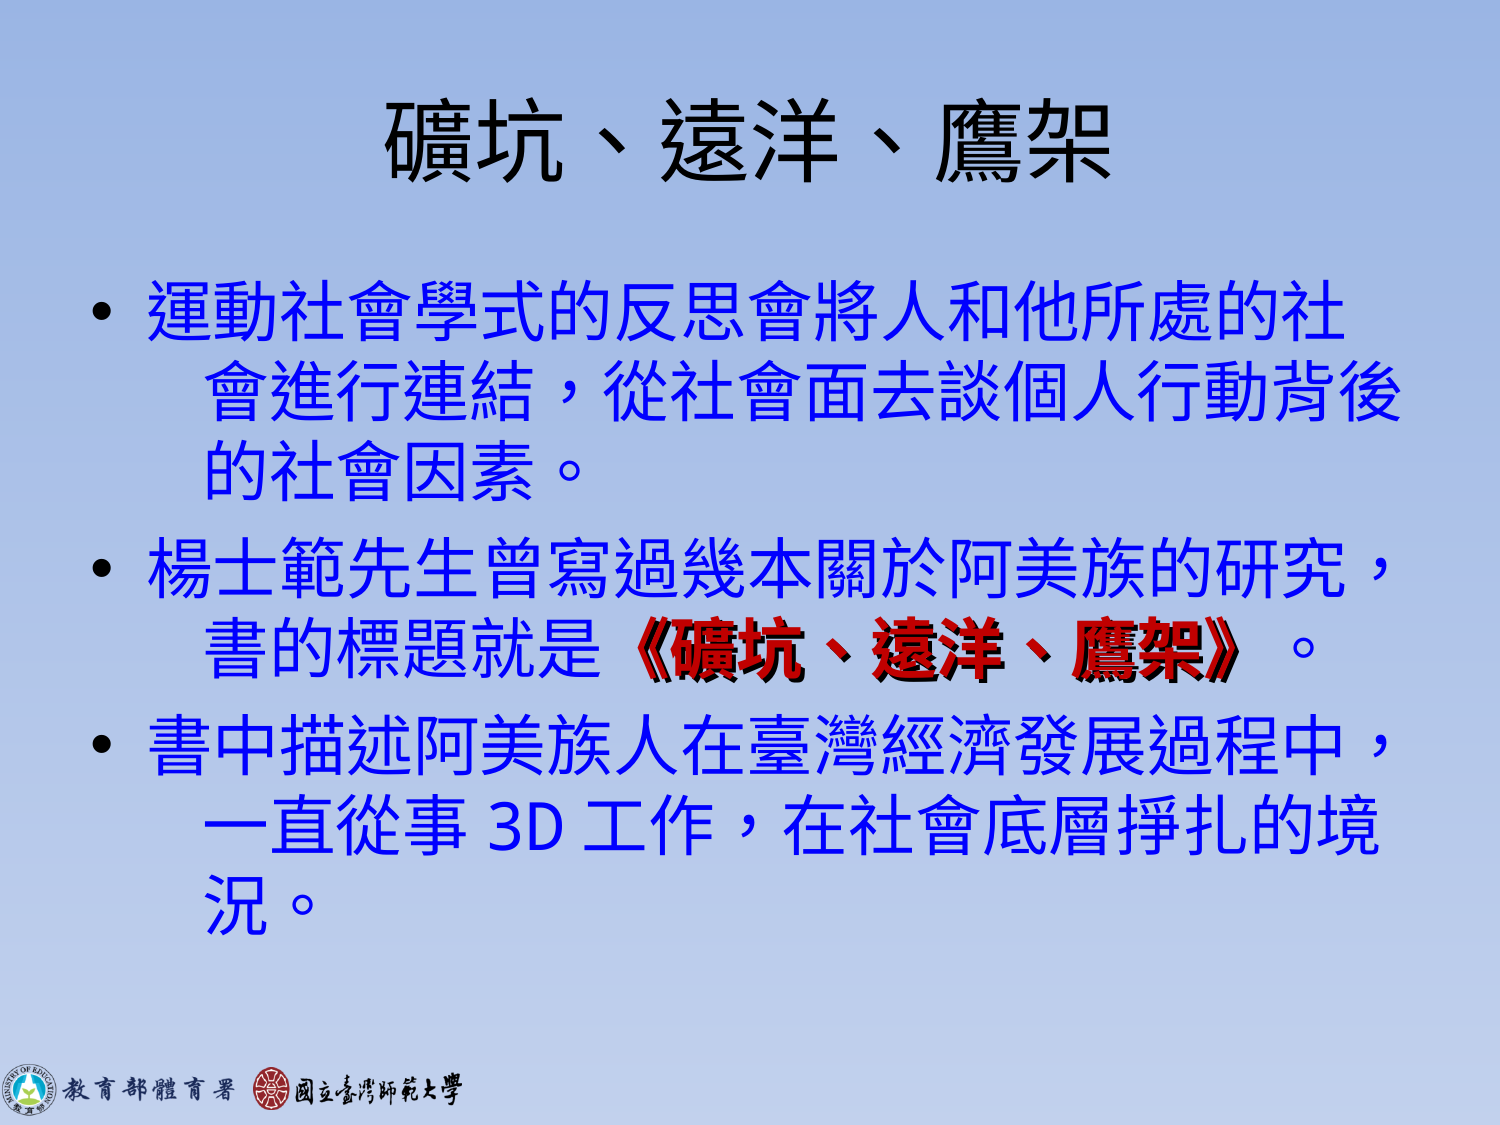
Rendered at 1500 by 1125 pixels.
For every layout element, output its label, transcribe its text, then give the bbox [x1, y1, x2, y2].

title 礦坑、遠洋、鷹架 [75, 45, 1426, 233]
list 運動社會學式的反思會將人和他所處的社會進行連結，從社會面去談個人行動背後的社會因素。 楊士範先生曾寫過幾本關於阿美族的研究，書的標題就是《礦坑、遠洋、鷹架》。 書中描述阿美族人在臺灣經濟發展過程中，一直從事3D工作，在社會底層掙扎的境況。 [75, 262, 1426, 1005]
